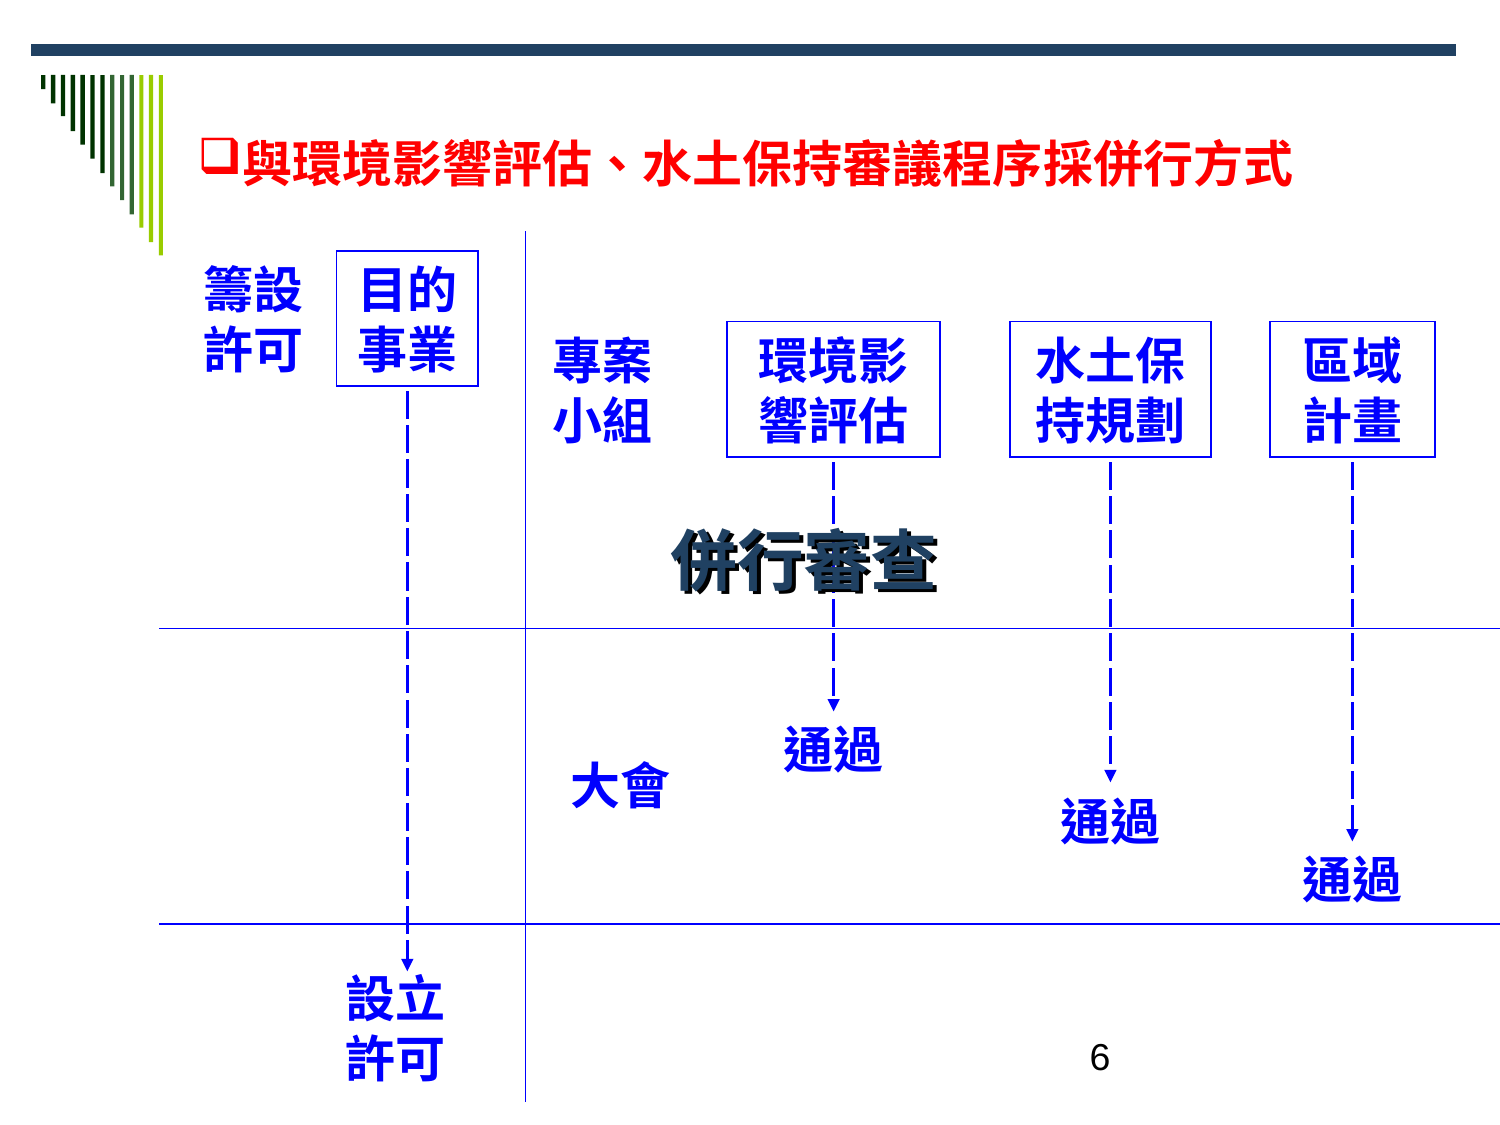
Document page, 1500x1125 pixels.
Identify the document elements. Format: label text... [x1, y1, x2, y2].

text_box 併行審查 [655, 510, 1436, 606]
text_box 專案小組 [525, 321, 680, 458]
text_box 水土保 持規劃 [1009, 321, 1211, 458]
text_box 通過 [1281, 841, 1424, 917]
text_box 通過 [1027, 782, 1194, 858]
text_box 區域計畫 [1269, 321, 1436, 458]
text_box 環境影響評估 [727, 321, 940, 458]
text_box 籌設許可 [171, 250, 337, 387]
text_box 目的事業 [337, 250, 479, 387]
text_box 與環境影響評估、水土保持審議程序採併行方式 [183, 125, 1308, 201]
text_box 設立許可 [312, 959, 479, 1095]
text_box 通過 [756, 711, 911, 787]
text_box 大會 [549, 746, 692, 823]
